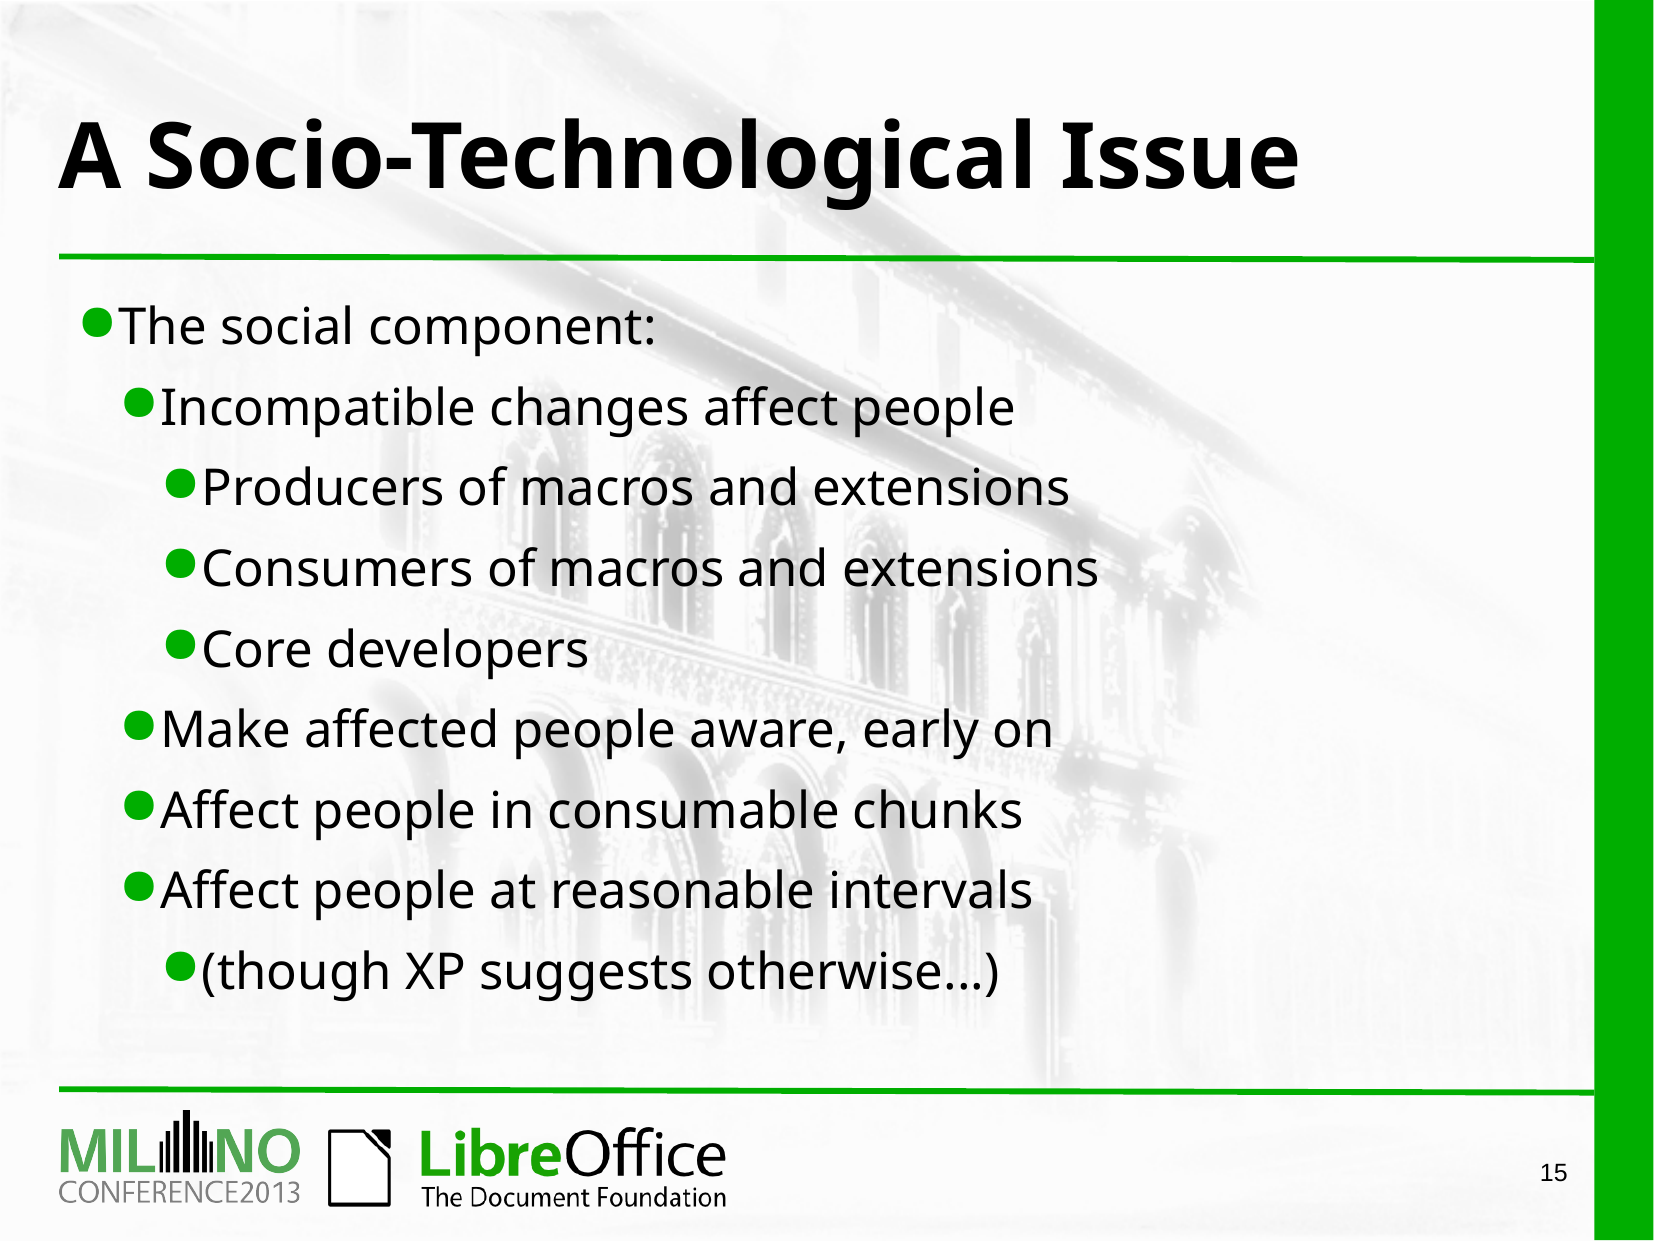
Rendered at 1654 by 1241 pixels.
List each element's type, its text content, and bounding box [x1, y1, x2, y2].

list The social component: Incompatible changes affect people Producers of macros and extensions Consumers of macros and extensions Core developers Make affected people aware, early on Affect people in consumable chunks Affect people at reasonable intervals (though XP suggests otherwise...) [35, 290, 1524, 1010]
picture [0, 1, 1594, 1241]
title A Socio-Technological Issue [59, 49, 1548, 257]
